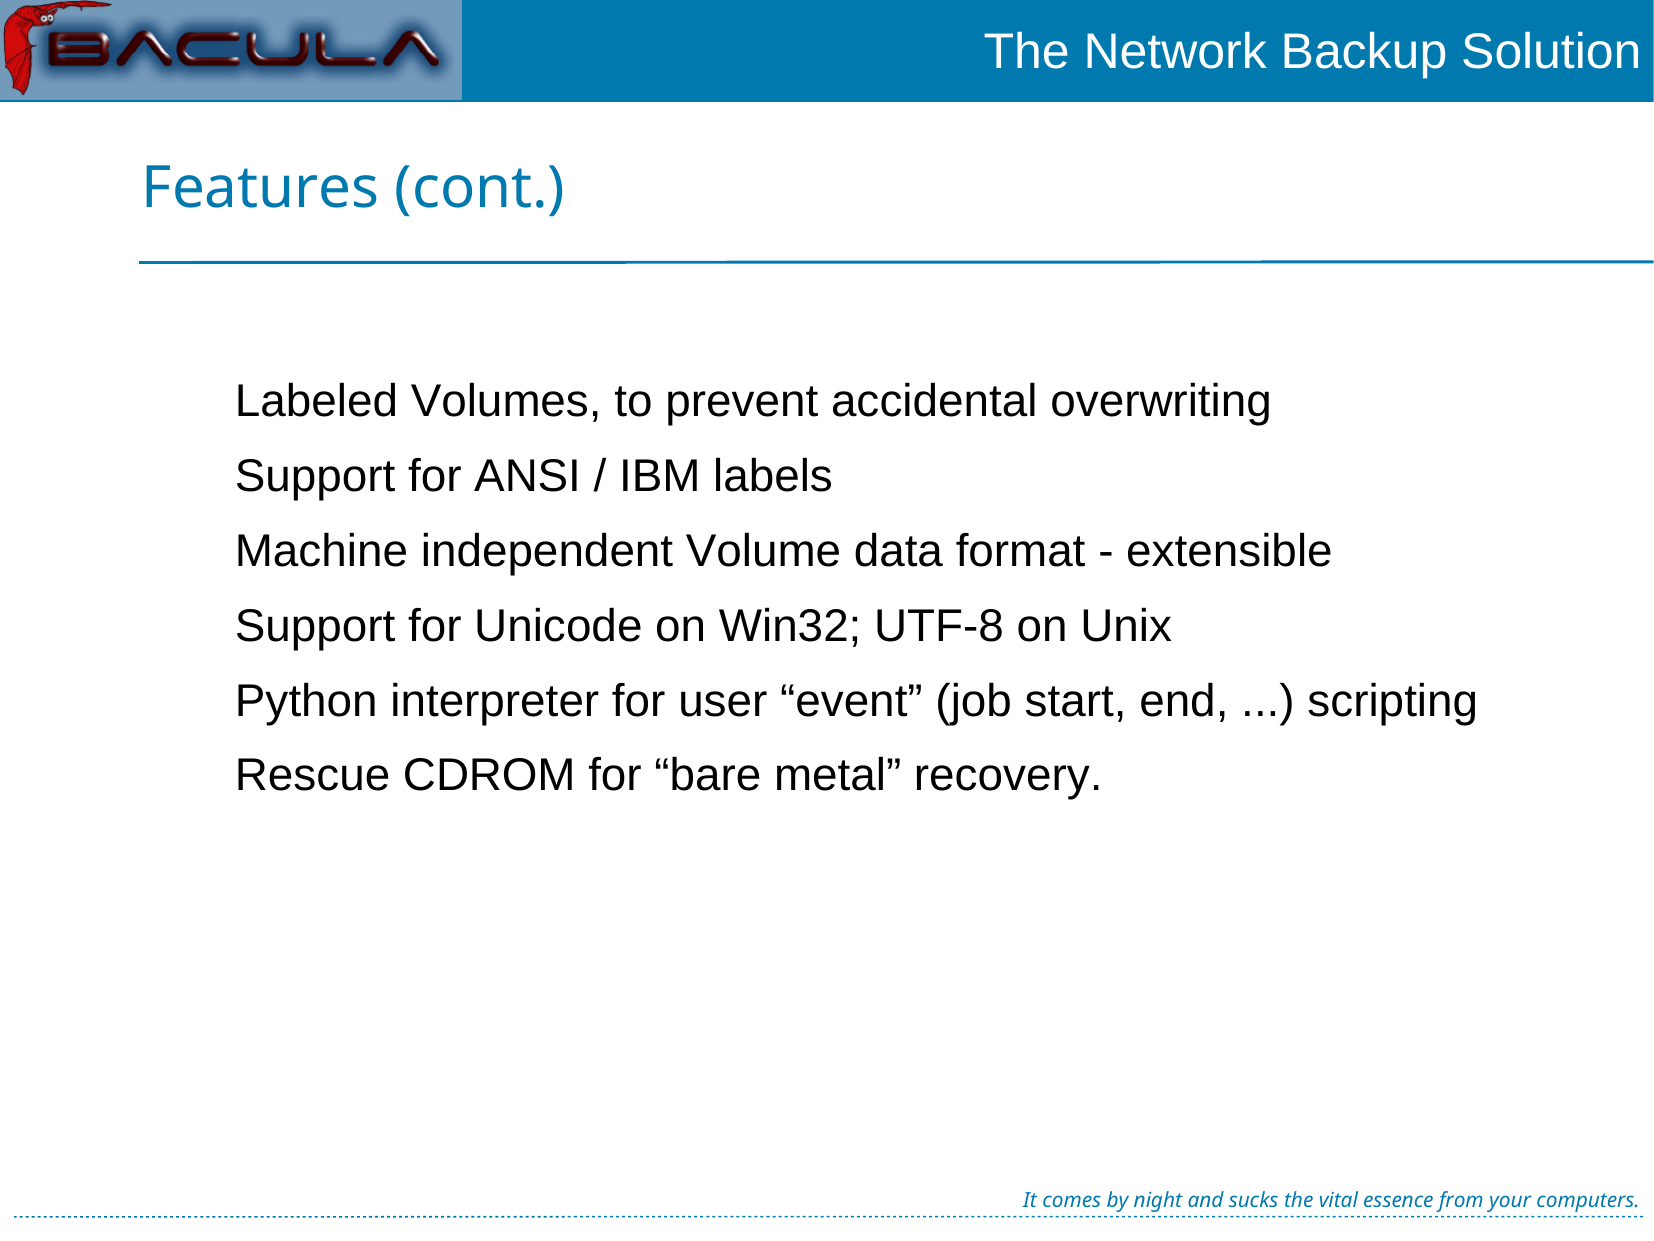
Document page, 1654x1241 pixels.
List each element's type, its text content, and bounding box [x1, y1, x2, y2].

list Labeled Volumes, to prevent accidental overwriting Support for ANSI / IBM labels Machine independent Volume data format - extensible Support for Unicode on Win32; UTF-8 on Unix Python interpreter for user “event” (job start, end, ...) scripting Rescue CDROM for “bare metal” recovery. [140, 375, 1534, 1127]
title Features (cont.) [141, 112, 1501, 226]
picture [0, 0, 461, 99]
